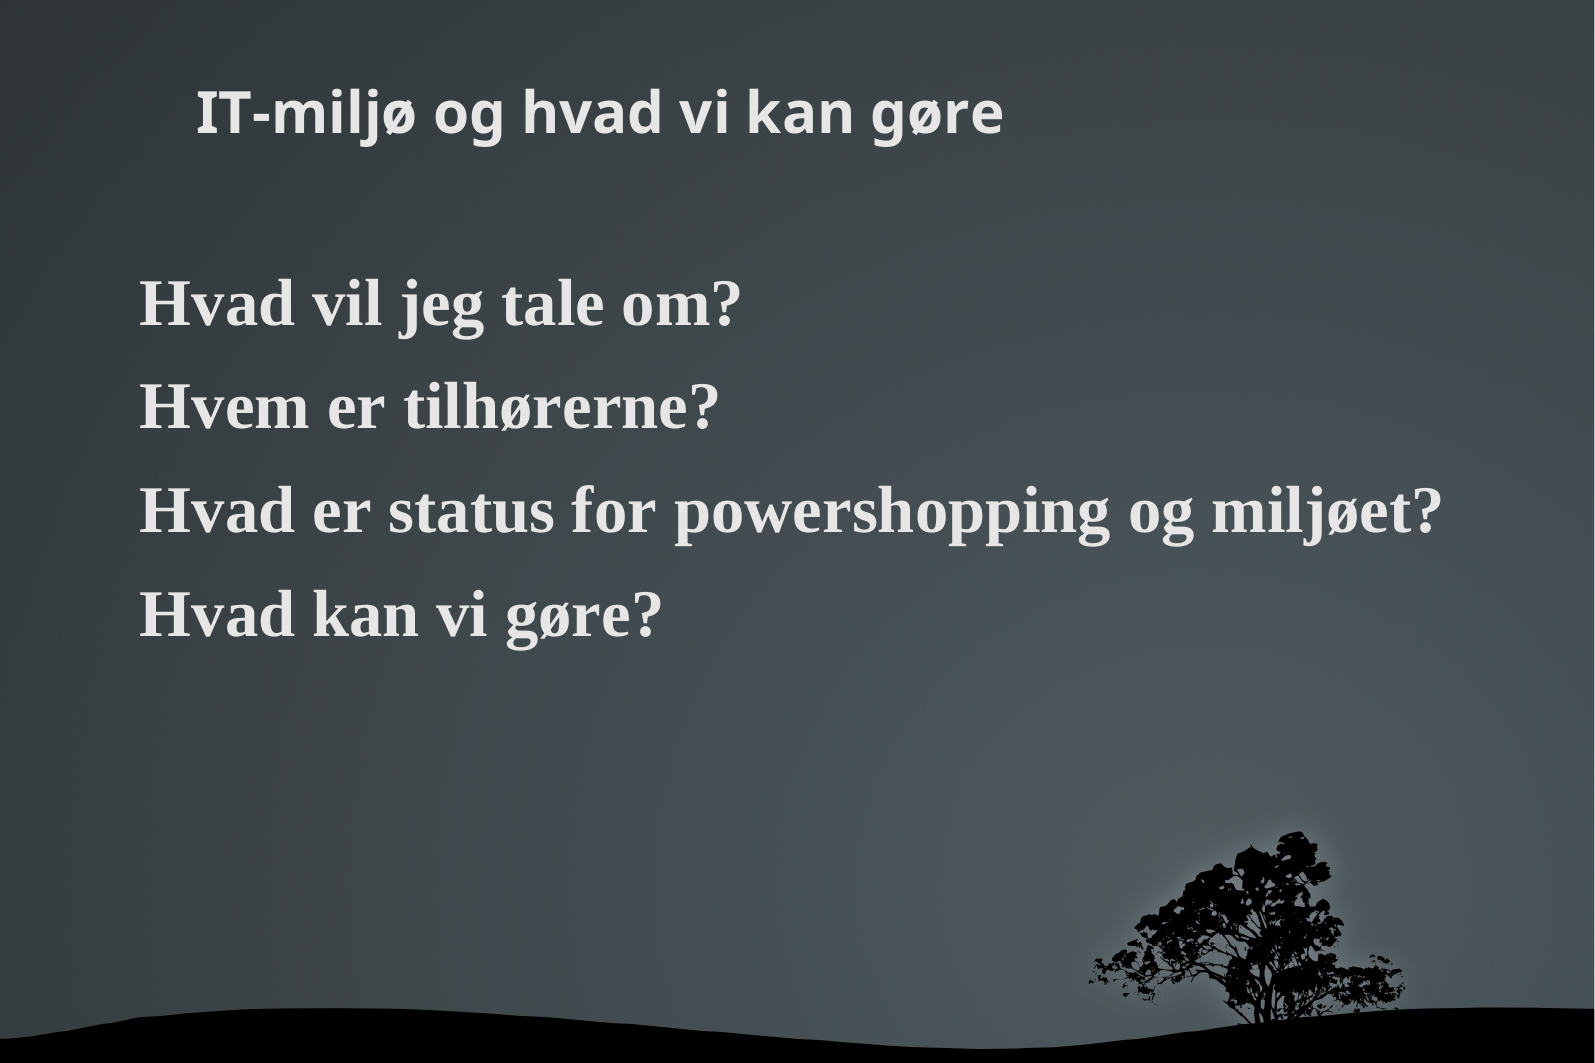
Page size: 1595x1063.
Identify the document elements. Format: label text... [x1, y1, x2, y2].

text_box Hvad vil jeg tale om? Hvem er tilhørerne? Hvad er status for powershopping og miljøet? Hvad kan vi gøre? [122, 265, 1536, 791]
text_box IT-miljø og hvad vi kan gøre [178, 71, 1447, 207]
picture [0, 0, 1595, 1063]
